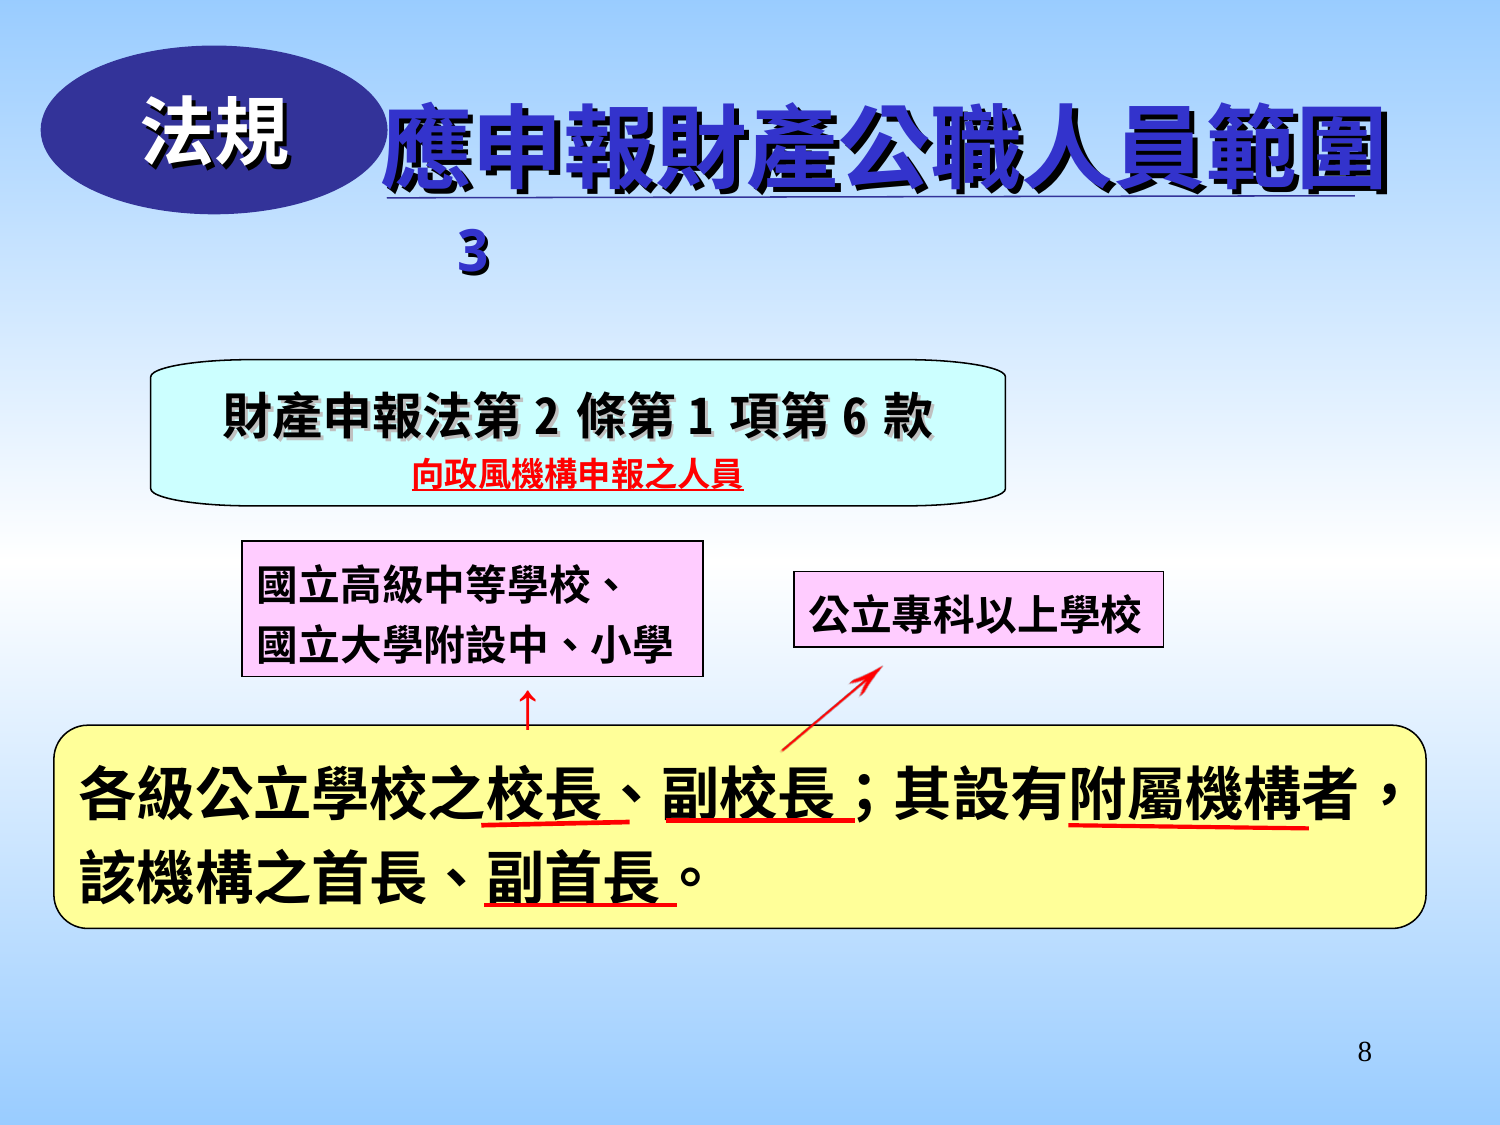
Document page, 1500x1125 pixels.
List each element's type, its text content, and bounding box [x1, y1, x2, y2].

text_box 應申報財產公職人員範圍3 [365, 59, 1436, 292]
text_box 各級公立學校之校長、副校長；其設有附屬機構者，該機構之首長、副首長。 [53, 725, 1427, 929]
table_header ↑ [496, 654, 555, 752]
text_box 國立高級中等學校、 國立大學附設中、小學 [242, 541, 703, 677]
text_box <編號> [1074, 1024, 1388, 1100]
text_box 公立專科以上學校 [793, 571, 1164, 647]
picture [685, 647, 968, 841]
text_box 法規 [40, 45, 365, 215]
text_box 財產申報法第2條第1項第6款 向政風機構申報之人員 [150, 359, 1006, 506]
table_cell [0, 13, 1500, 17]
